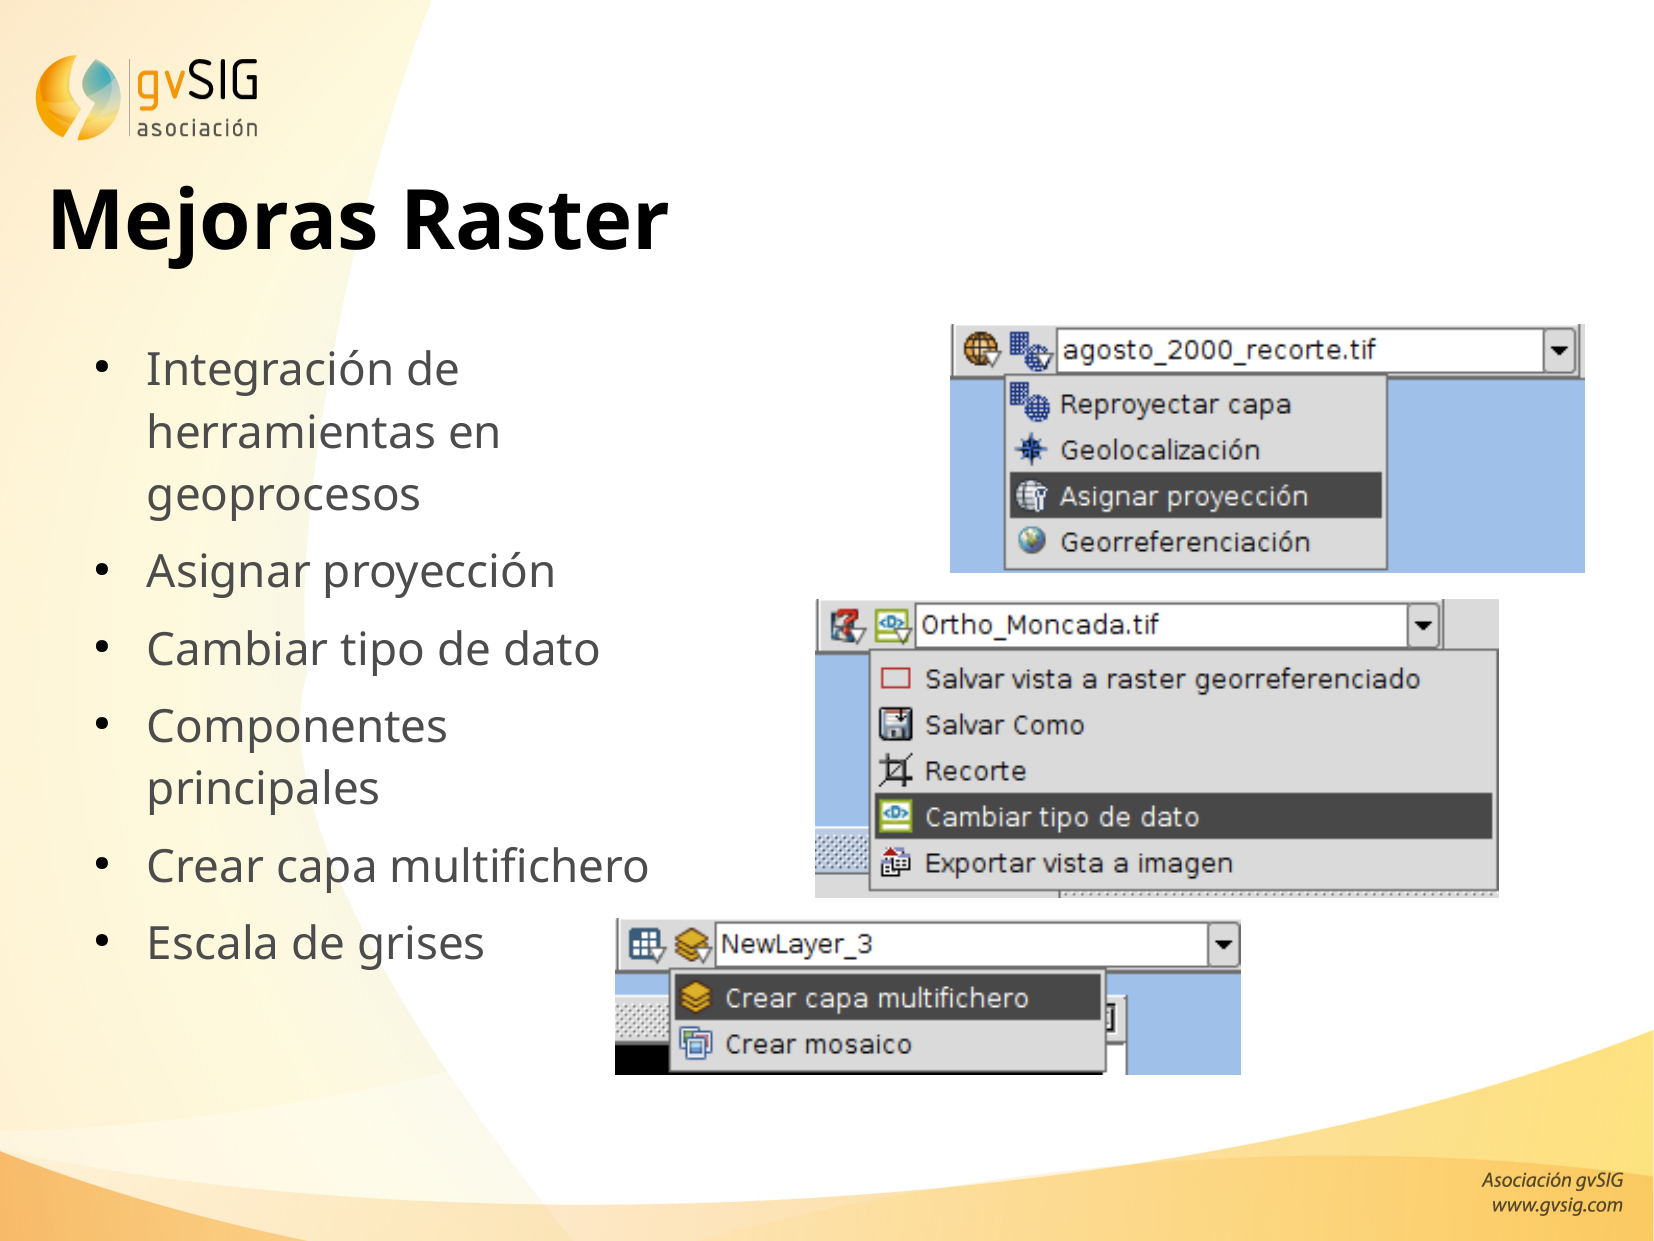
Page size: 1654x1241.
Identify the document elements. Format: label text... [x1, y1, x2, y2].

title Mejoras Raster [46, 170, 1534, 265]
list Integración de herramientas en geoprocesos Asignar proyección Cambiar tipo de dato Componentes principales Crear capa multifichero Escala de grises [76, 336, 680, 1042]
picture [0, 0, 1654, 1241]
